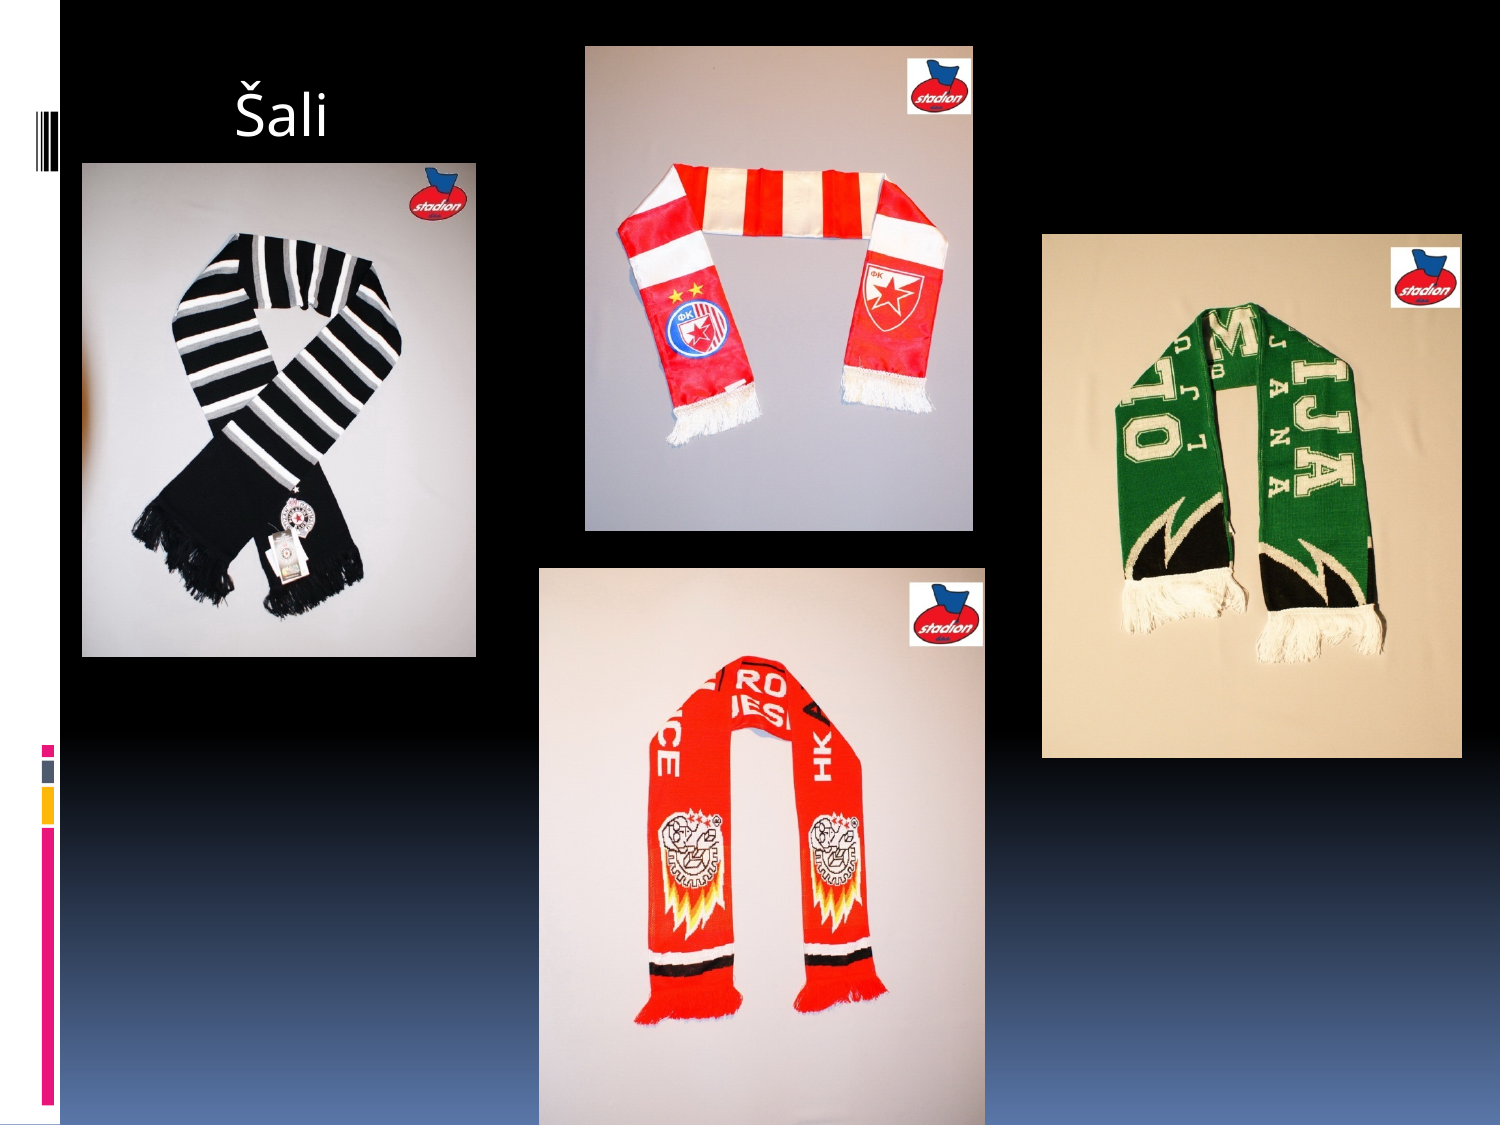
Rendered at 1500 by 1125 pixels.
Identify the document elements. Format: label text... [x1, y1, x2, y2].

picture [82, 163, 476, 657]
picture [1042, 234, 1462, 758]
picture [539, 568, 985, 1125]
picture [585, 46, 973, 531]
text_box Šali [219, 70, 345, 156]
